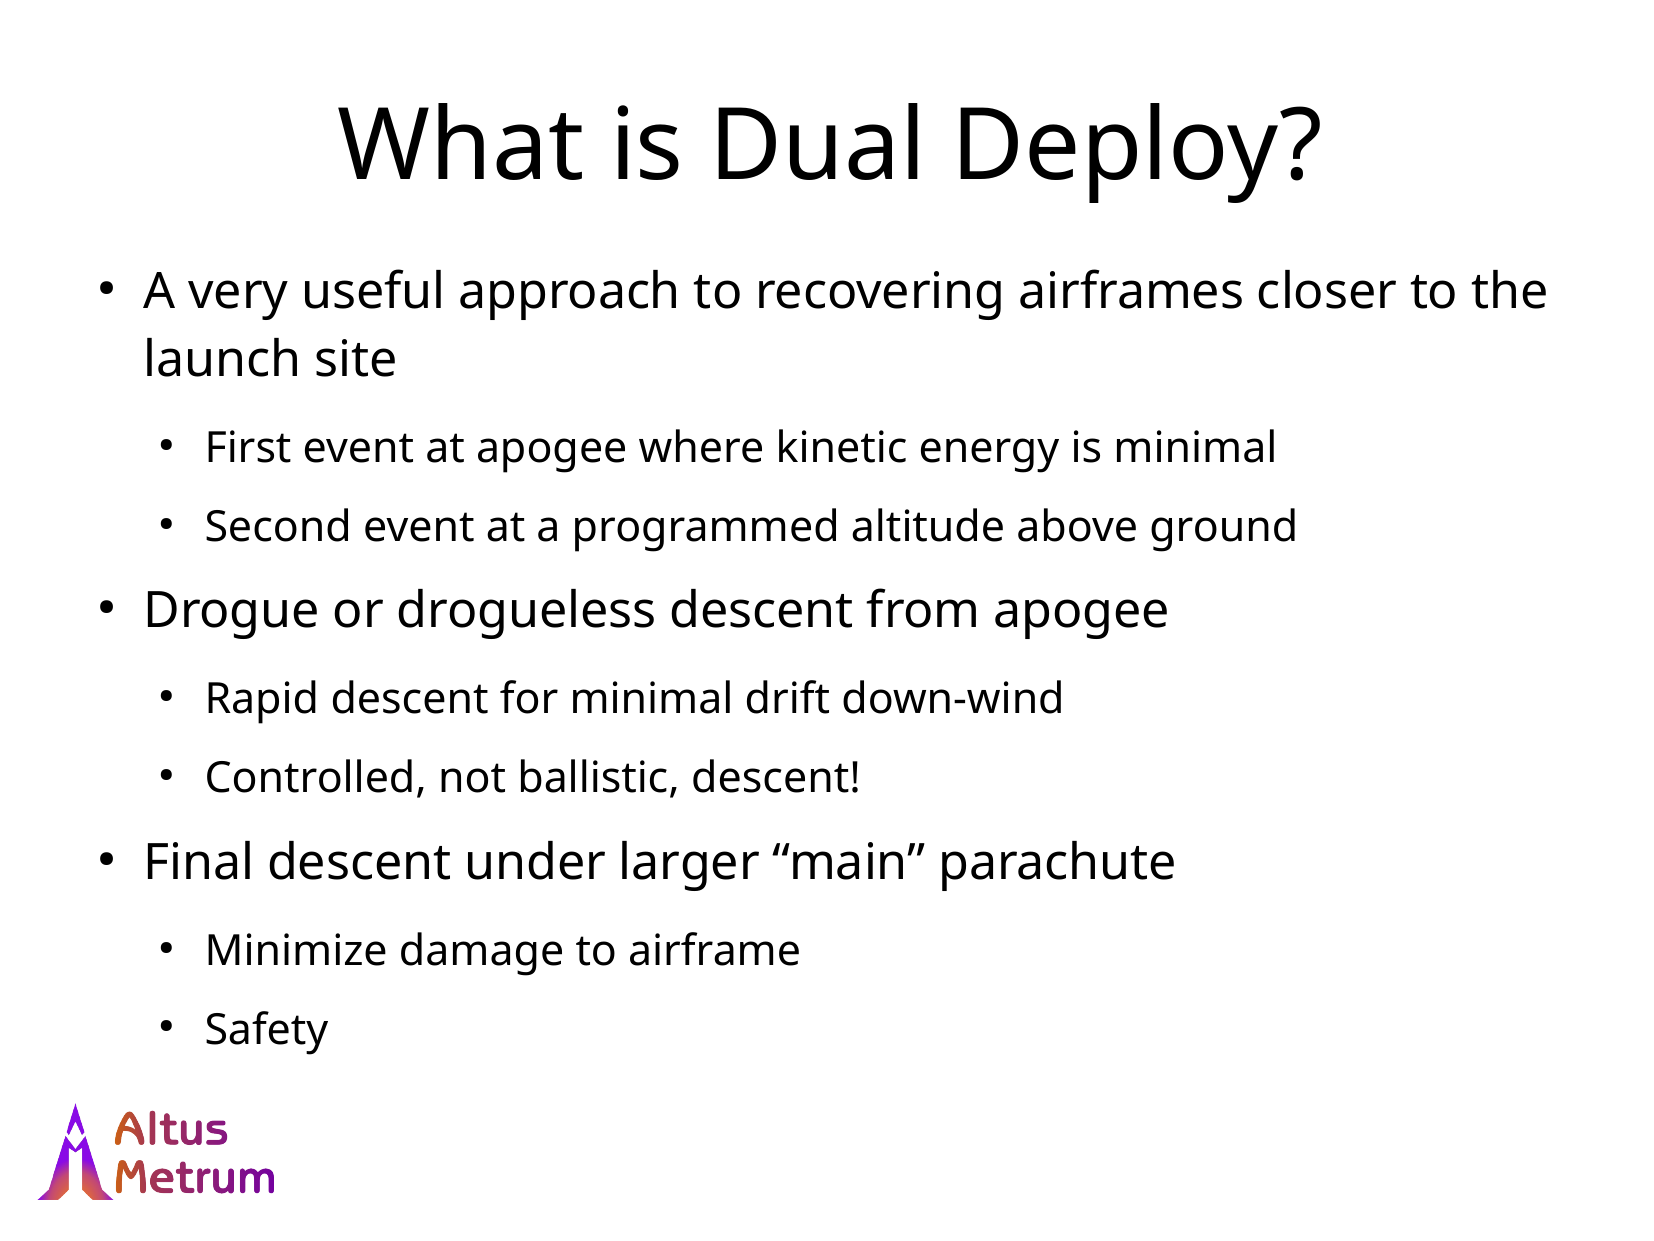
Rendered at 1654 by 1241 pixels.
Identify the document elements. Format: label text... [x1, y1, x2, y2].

picture [37, 1103, 274, 1200]
list A very useful approach to recovering airframes closer to the launch site First event at apogee where kinetic energy is minimal Second event at a programmed altitude above ground Drogue or drogueless descent from apogee Rapid descent for minimal drift down-wind Controlled, not ballistic, descent! Final descent under larger “main” parachute Minimize damage to airframe Safety [82, 254, 1571, 1059]
title What is Dual Deploy? [86, 55, 1576, 226]
